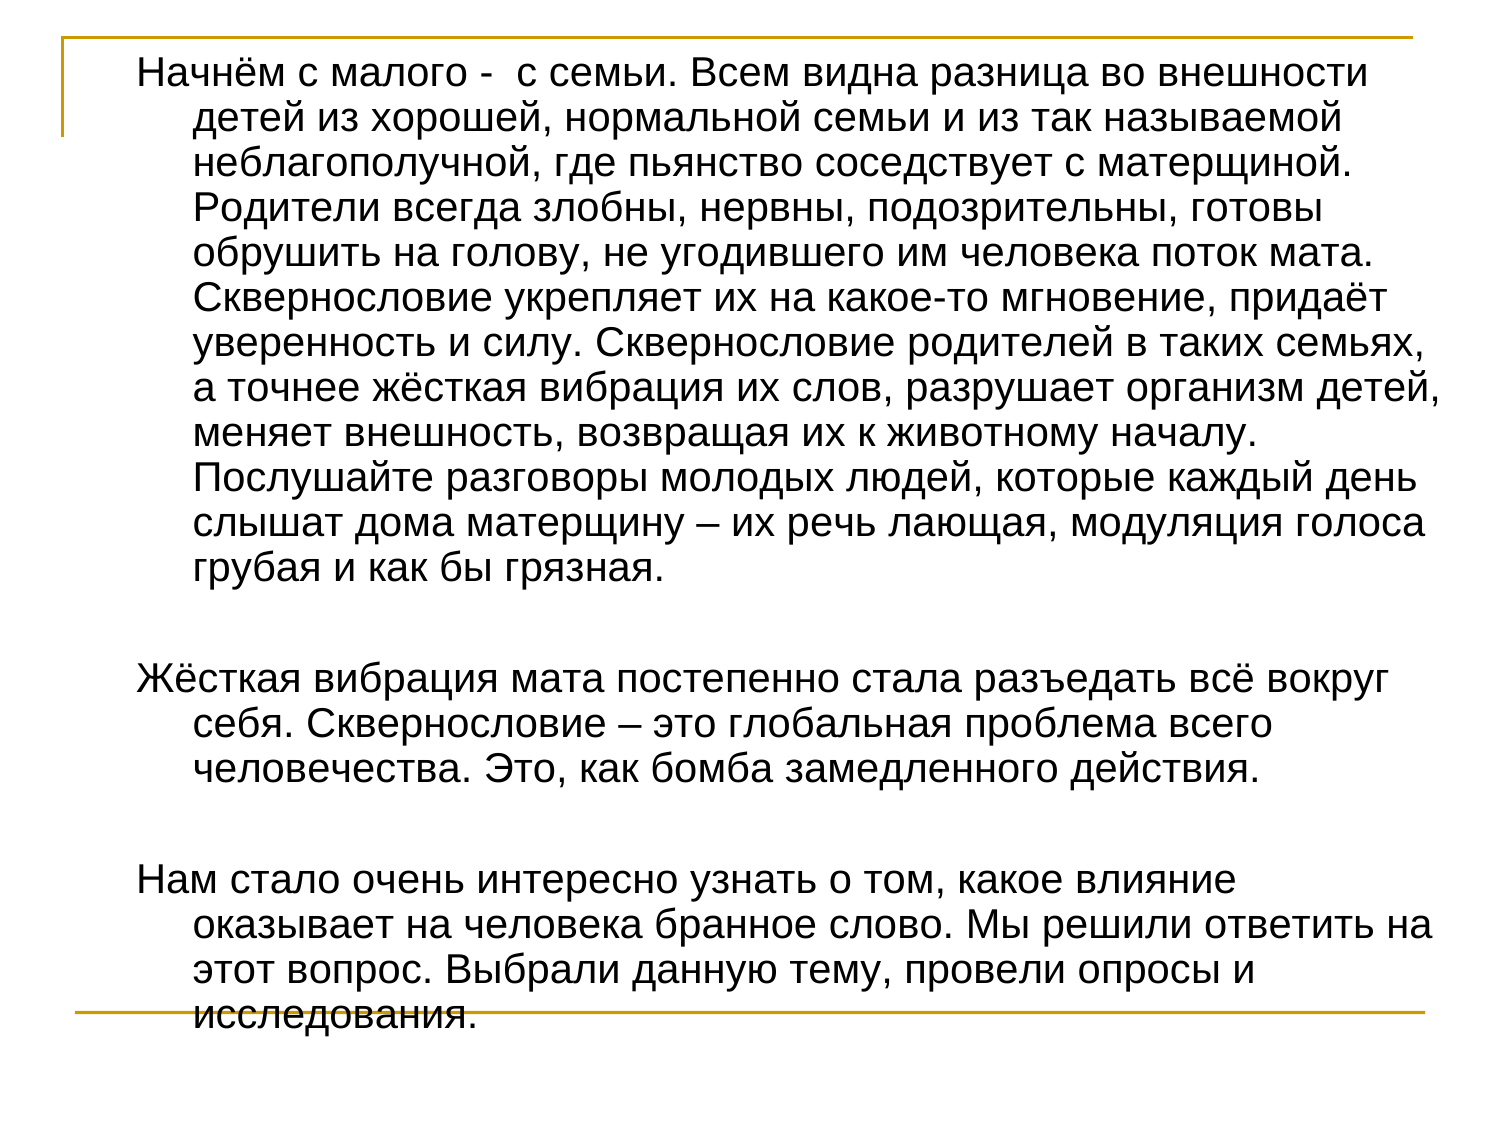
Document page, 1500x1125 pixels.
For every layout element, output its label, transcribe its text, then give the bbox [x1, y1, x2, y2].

list Начнём с малого - с семьи. Всем видна разница во внешности детей из хорошей, нормальной семьи и из так называемой неблагополучной, где пьянство соседствует с матерщиной. Родители всегда злобны, нервны, подозрительны, готовы обрушить на голову, не угодившего им человека поток мата. Сквернословие укрепляет их на какое-то мгновение, придаёт уверенность и силу. Сквернословие родителей в таких семьях, а точнее жёсткая вибрация их слов, разрушает организм детей, меняет внешность, возвращая их к животному началу. Послушайте разговоры молодых людей, которые каждый день слышат дома матерщину – их речь лающая, модуляция голоса грубая и как бы грязная. Жёсткая вибрация мата постепенно стала разъедать всё вокруг себя. Сквернословие – это глобальная проблема всего человечества. Это, как бомба замедленного действия. Нам стало очень интересно узнать о том, какое влияние оказывает на человека бранное слово. Мы решили ответить на этот вопрос. Выбрали данную тему, провели опросы и исследования. [64, 42, 1459, 1125]
